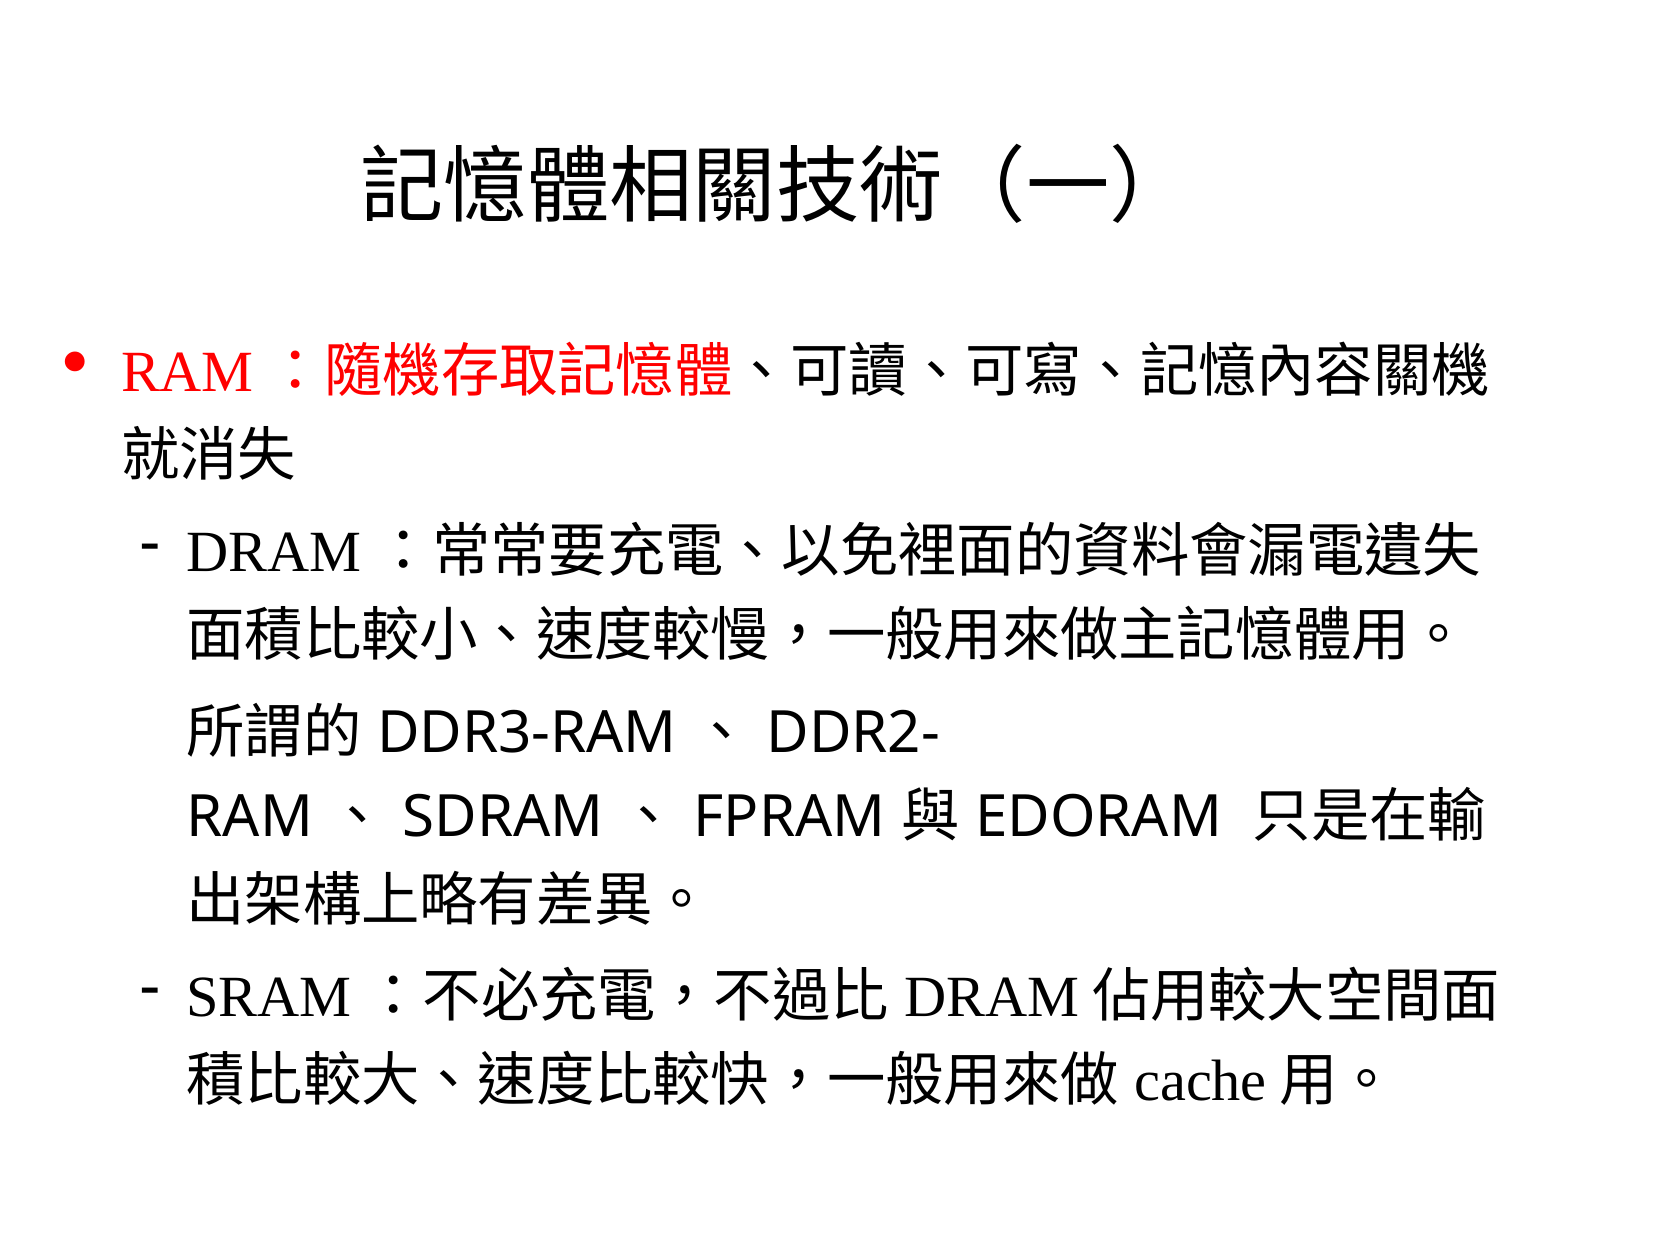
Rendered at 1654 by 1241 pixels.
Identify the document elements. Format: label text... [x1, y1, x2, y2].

list RAM：隨機存取記憶體、可讀、可寫、記憶內容關機就消失 DRAM：常常要充電、以免裡面的資料會漏電遺失面積比較小、速度較慢，一般用來做主記憶體用。 所謂的DDR3-RAM、DDR2-RAM、SDRAM、FPRAM與EDORAM 只是在輸出架構上略有差異。 SRAM：不必充電，不過比DRAM佔用較大空間面積比較大、速度比較快，一般用來做cache用。 [50, 316, 1530, 1078]
title 記憶體相關技術（一） [73, 24, 1479, 249]
